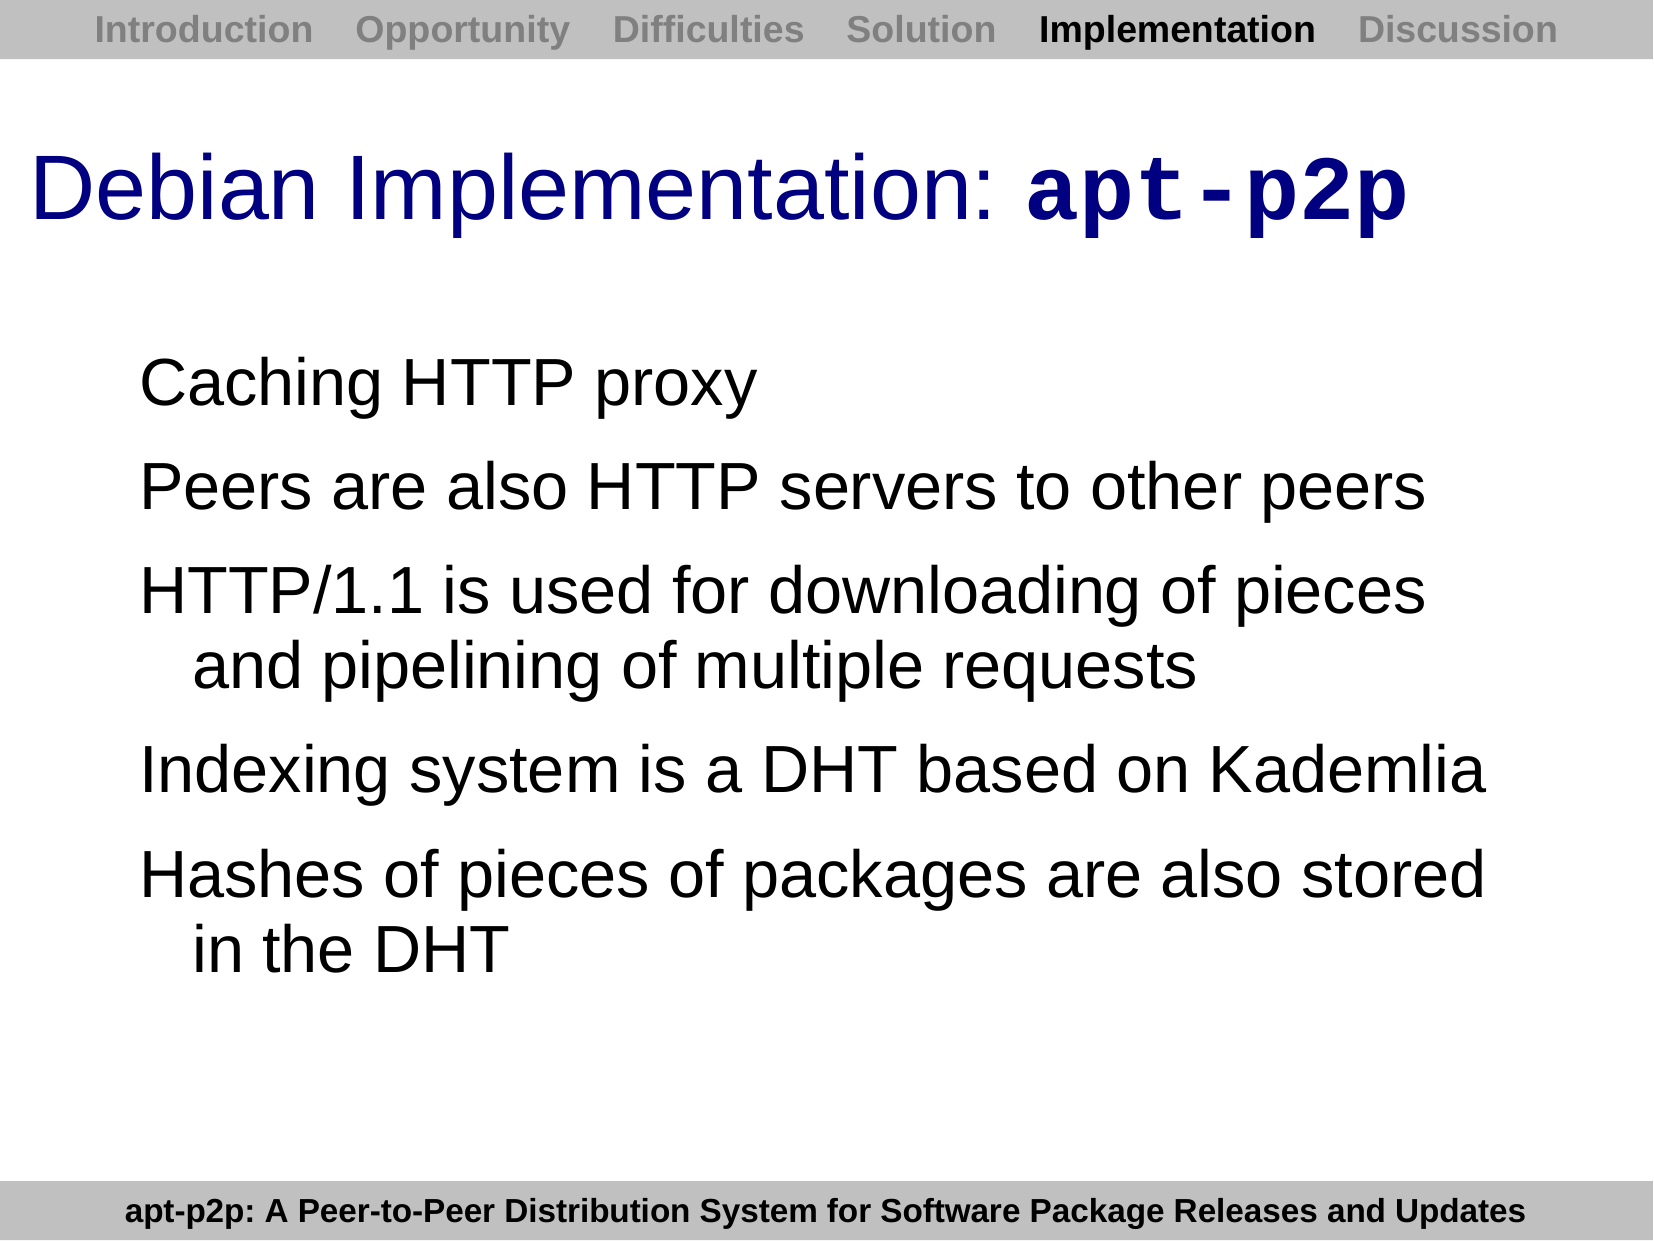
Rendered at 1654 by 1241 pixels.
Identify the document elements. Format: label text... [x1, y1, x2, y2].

title Debian Implementation: apt-p2p [29, 88, 1536, 296]
list Caching HTTP proxy Peers are also HTTP servers to other peers HTTP/1.1 is used for downloading of pieces and pipelining of multiple requests Indexing system is a DHT based on Kademlia Hashes of pieces of packages are also stored in the DHT [121, 344, 1534, 1127]
